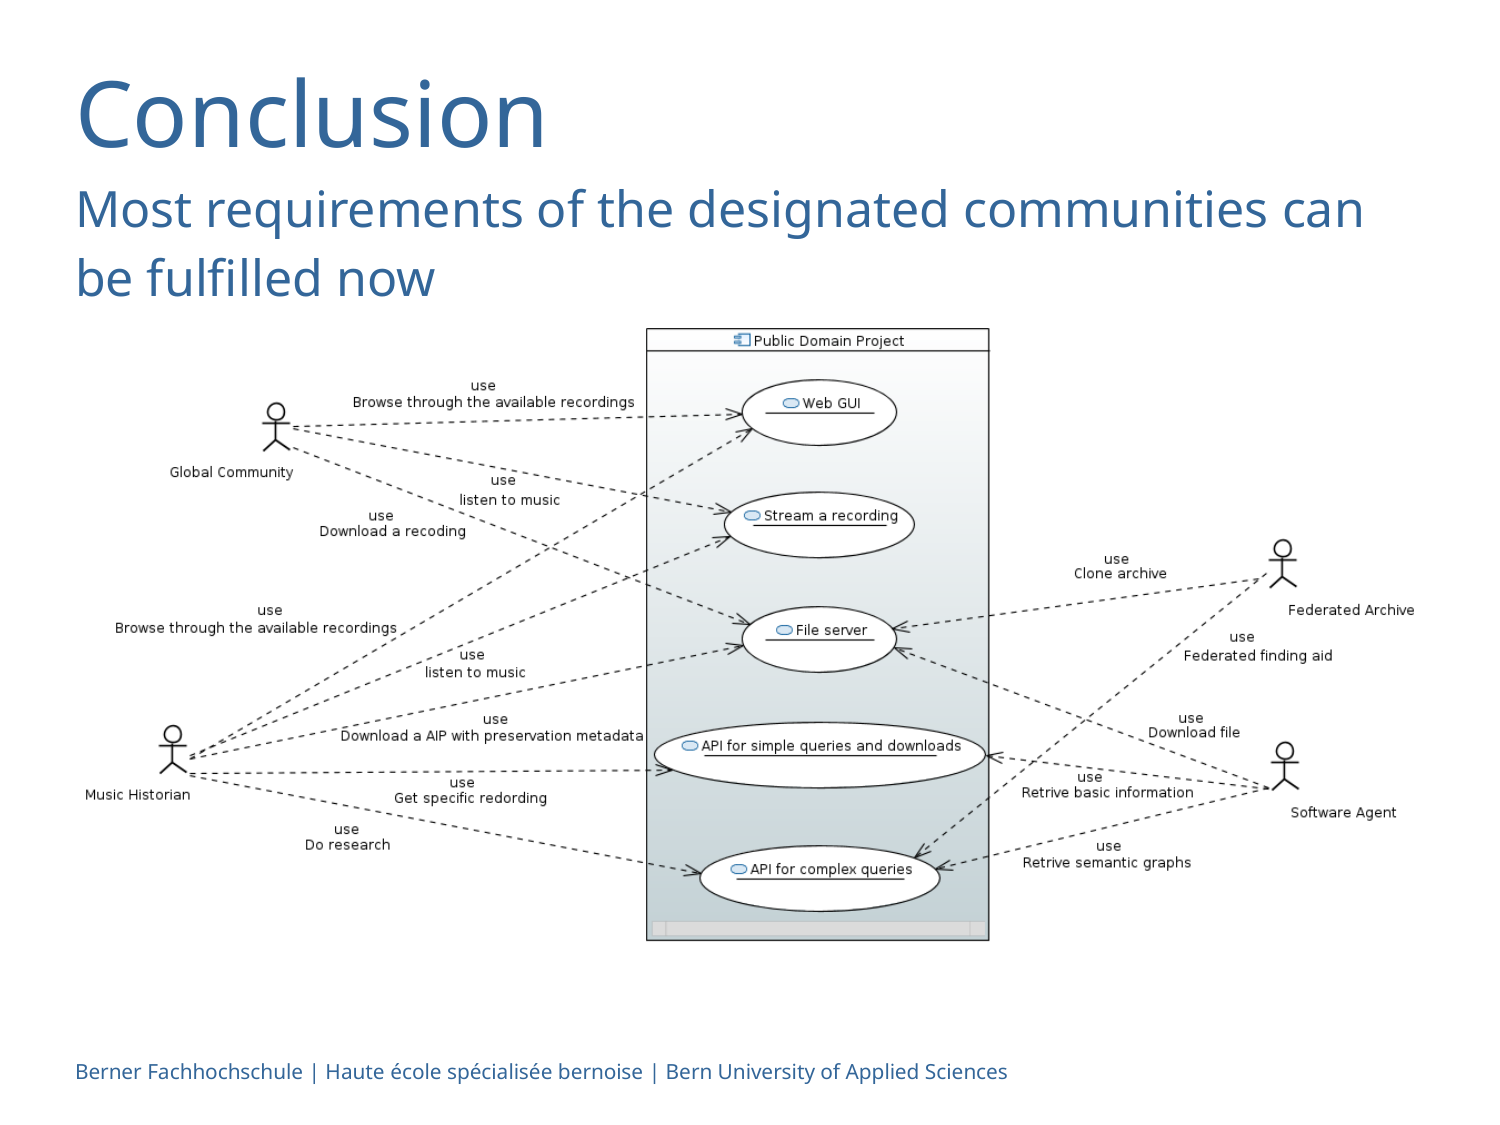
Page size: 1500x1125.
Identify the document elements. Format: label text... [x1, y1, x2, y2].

title Conclusion Most requirements of the designated communities can be fulfilled now [75, 32, 1425, 317]
picture [74, 317, 1425, 952]
